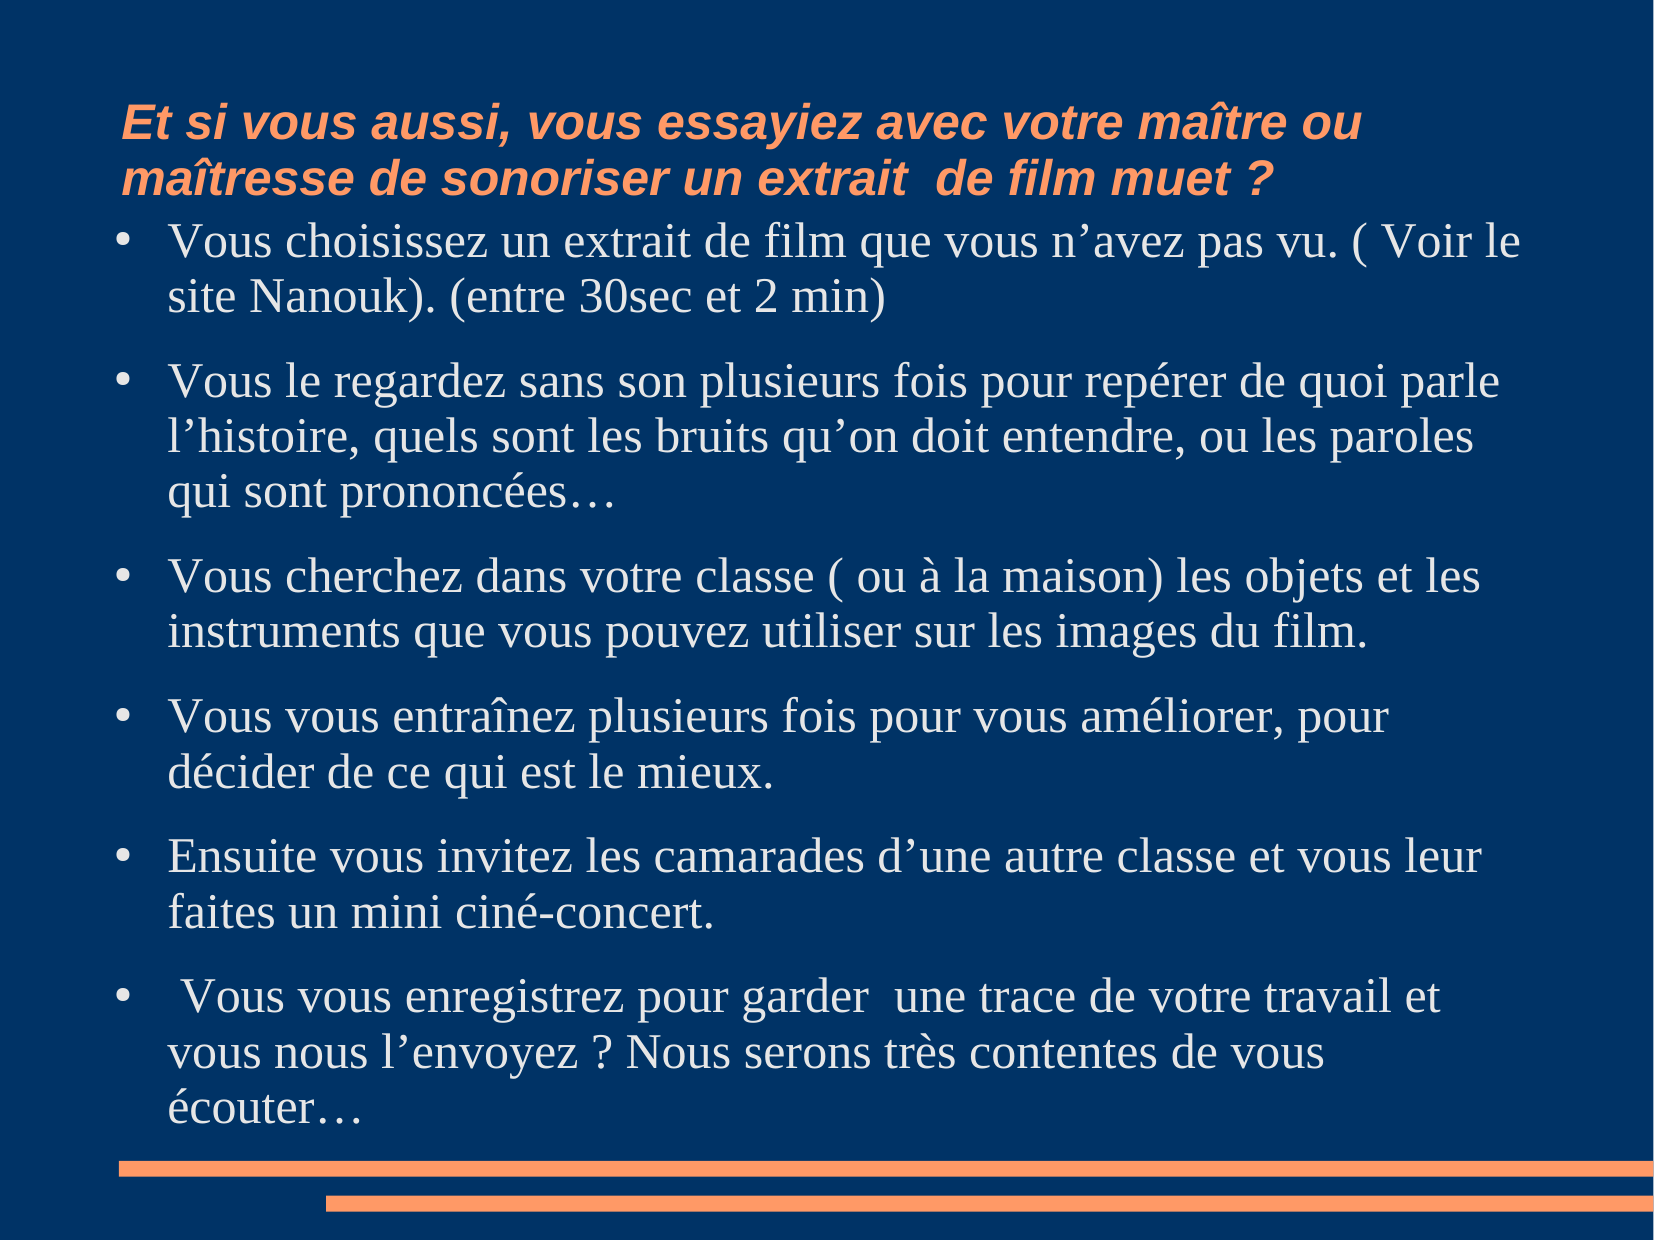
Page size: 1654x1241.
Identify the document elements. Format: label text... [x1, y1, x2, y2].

list Vous choisissez un extrait de film que vous n’avez pas vu. ( Voir le site Nanouk). (entre 30sec et 2 min) Vous le regardez sans son plusieurs fois pour repérer de quoi parle l’histoire, quels sont les bruits qu’on doit entendre, ou les paroles qui sont prononcées… Vous cherchez dans votre classe ( ou à la maison) les objets et les instruments que vous pouvez utiliser sur les images du film. Vous vous entraînez plusieurs fois pour vous améliorer, pour décider de ce qui est le mieux. Ensuite vous invitez les camarades d’une autre classe et vous leur faites un mini ciné-concert. Vous vous enregistrez pour garder une trace de votre travail et vous nous l’envoyez ? Nous serons très contentes de vous écouter… [96, 212, 1536, 1135]
title Et si vous aussi, vous essayiez avec votre maître ou maîtresse de sonoriser un extrait de film muet ? [121, 46, 1534, 212]
